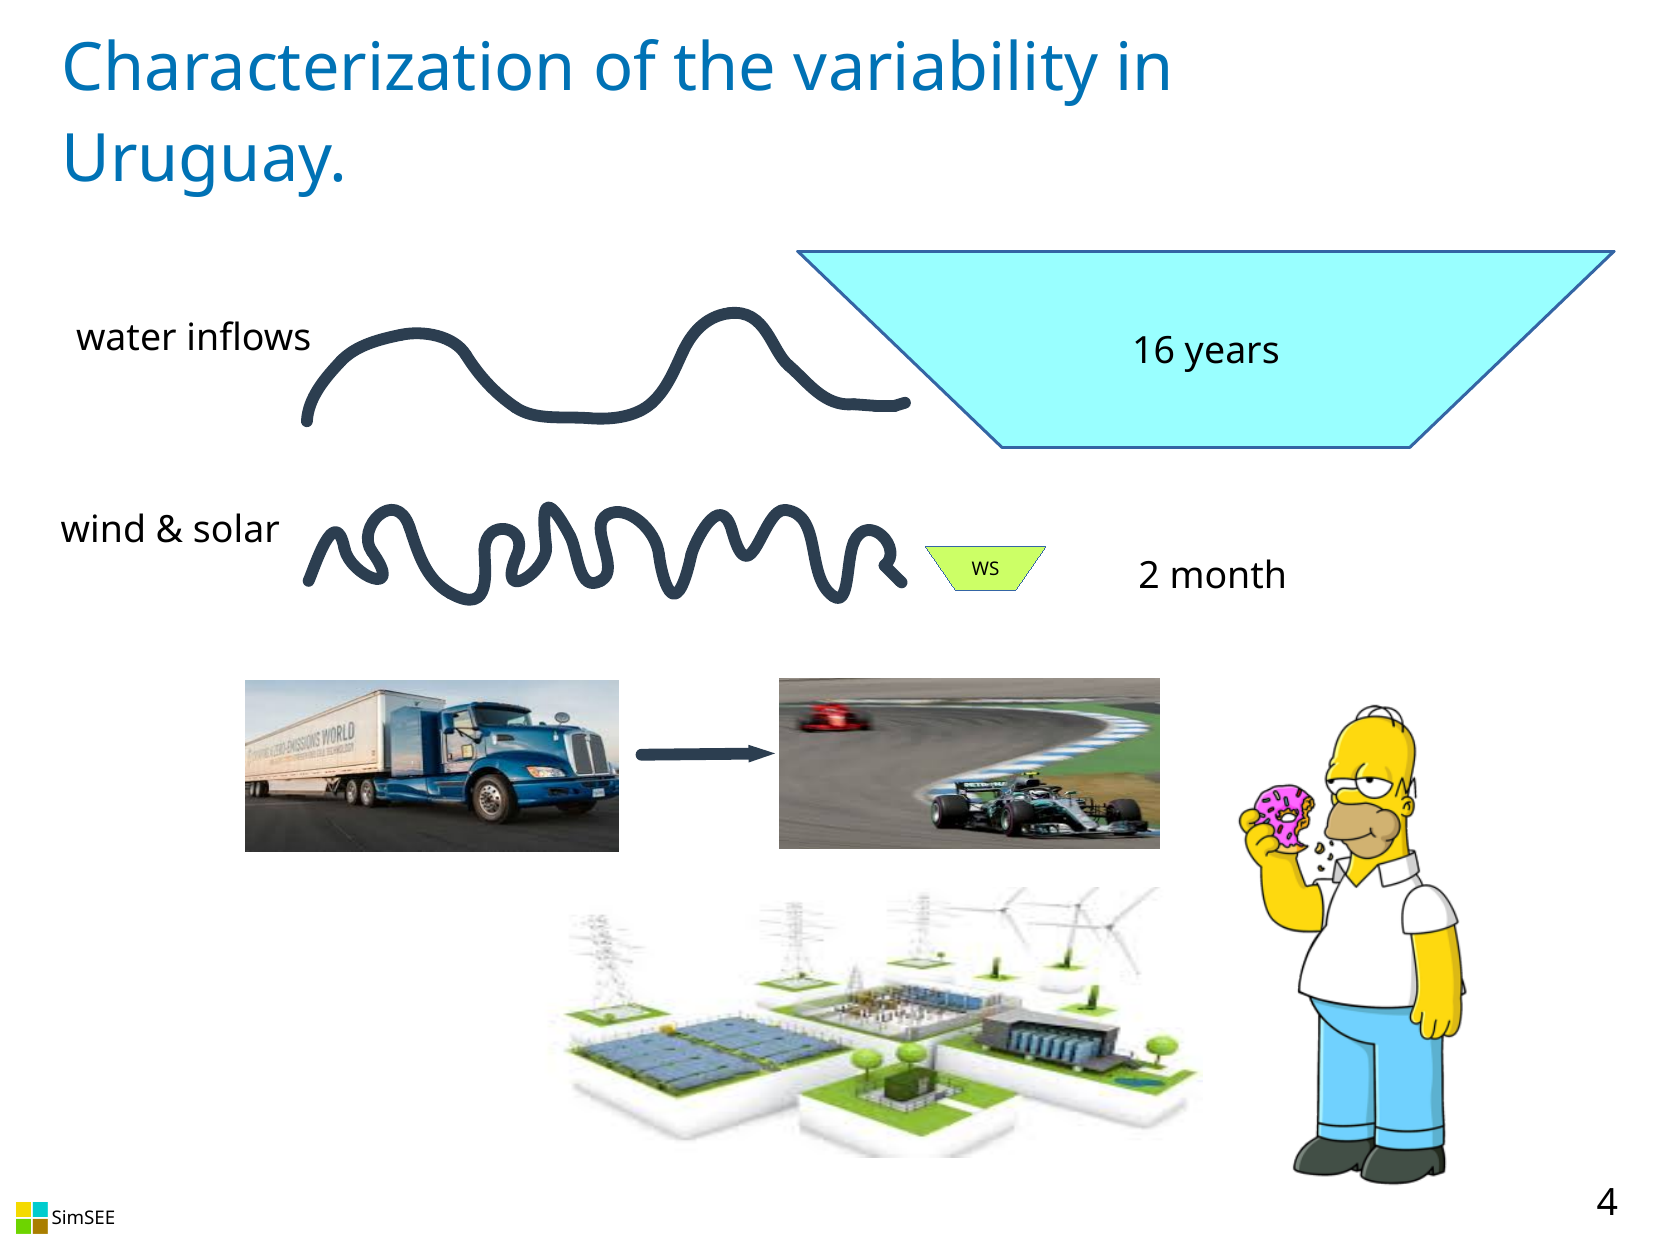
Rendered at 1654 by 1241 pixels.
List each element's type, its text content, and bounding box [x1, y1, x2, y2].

text_box wind & solar [45, 495, 322, 558]
text_box WS [925, 546, 1046, 591]
picture [245, 680, 619, 852]
title Characterization of the variability in Uruguay. [55, 9, 1229, 201]
picture [779, 678, 1160, 849]
text_box water inflows [61, 302, 341, 365]
text_box 16 years [797, 251, 1615, 448]
text_box 2 month [1123, 541, 1311, 604]
picture [1234, 700, 1473, 1189]
picture [337, 887, 1203, 1158]
picture [15, 1201, 49, 1235]
